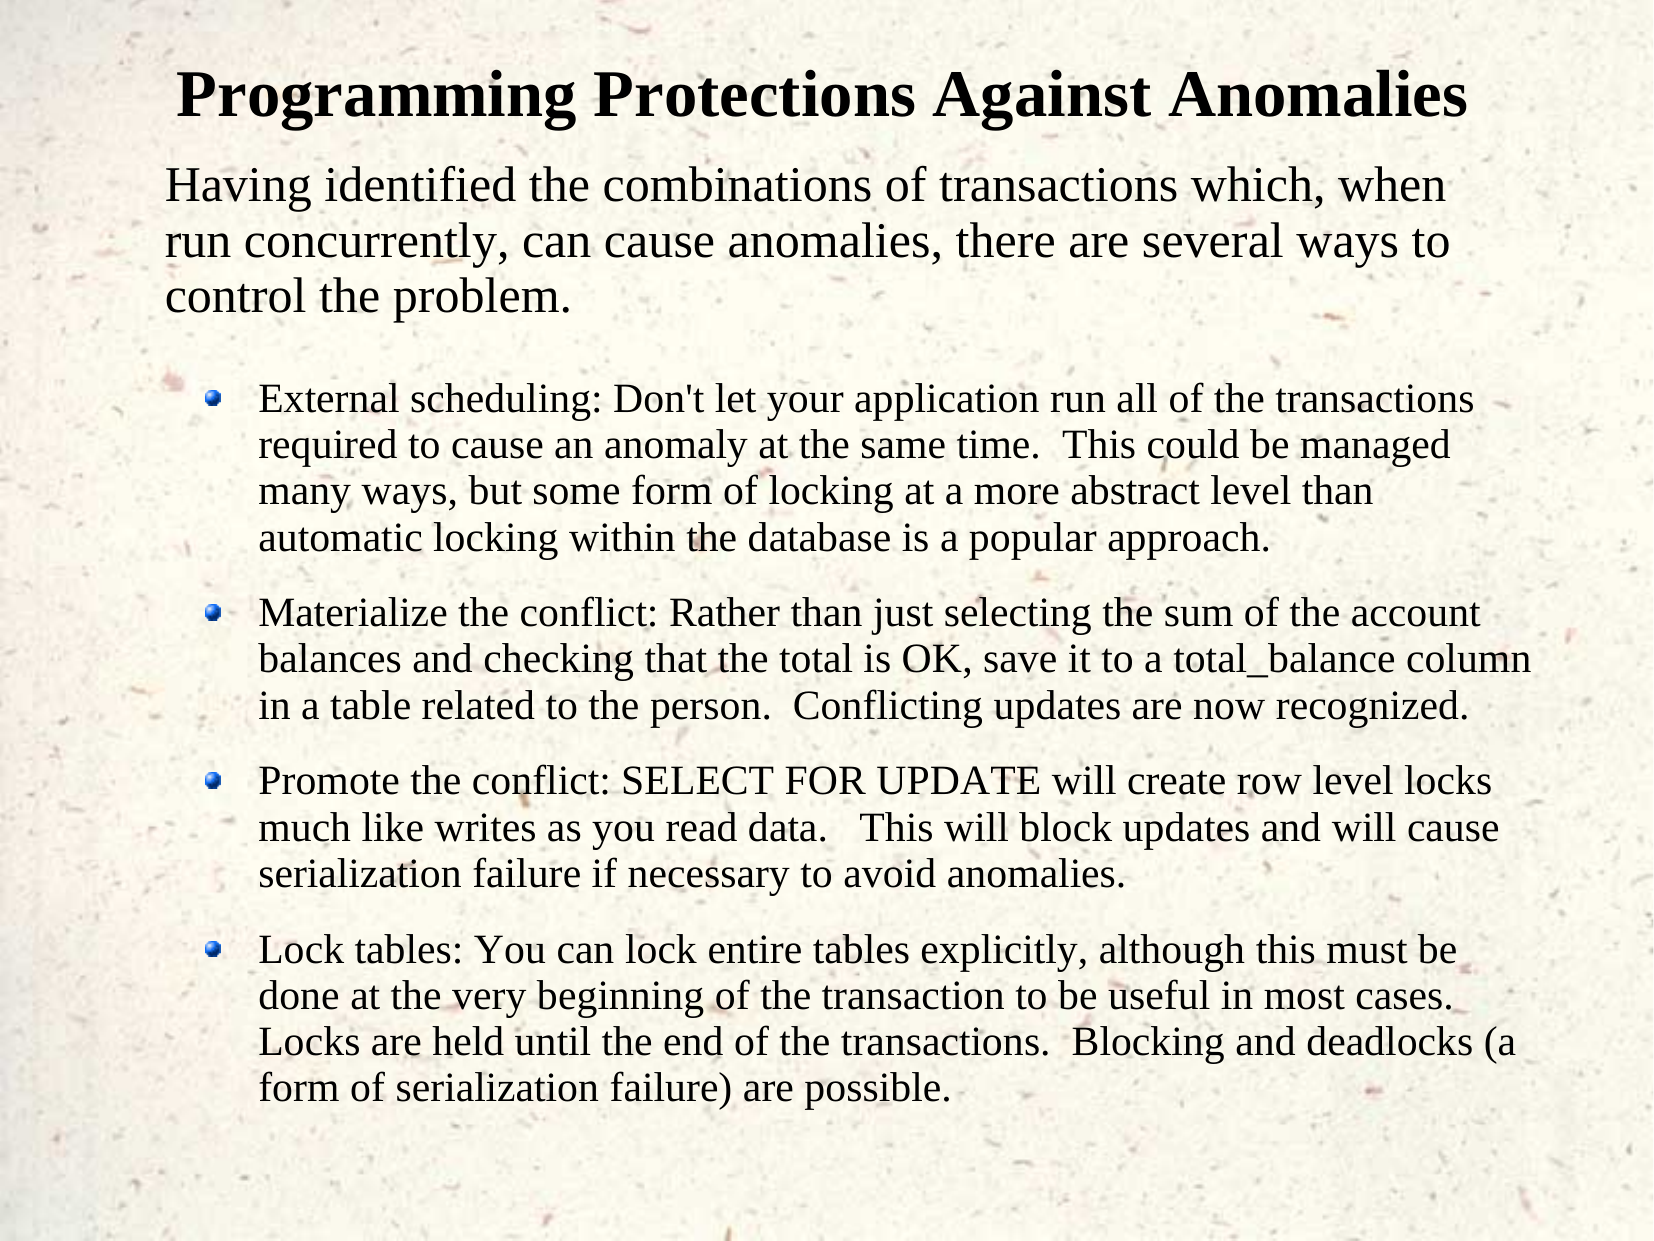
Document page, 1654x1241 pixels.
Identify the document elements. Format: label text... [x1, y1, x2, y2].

title Programming Protections Against Anomalies [112, 37, 1535, 151]
text_box Having identified the combinations of transactions which, when run concurrently, can cause anomalies, there are several ways to control the problem. [150, 150, 1538, 347]
picture [0, 0, 1654, 1241]
list External scheduling: Don't let your application run all of the transactions required to cause an anomaly at the same time. This could be managed many ways, but some form of locking at a more abstract level than automatic locking within the database is a popular approach. Materialize the conflict: Rather than just selecting the sum of the account balances and checking that the total is OK, save it to a total_balance column in a table related to the person. Conflicting updates are now recognized. Promote the conflict: SELECT FOR UPDATE will create row level locks much like writes as you read data. This will block updates and will cause serialization failure if necessary to avoid anomalies. Lock tables: You can lock entire tables explicitly, although this must be done at the very beginning of the transaction to be useful in most cases. Locks are held until the end of the transactions. Blocking and deadlocks (a form of serialization failure) are possible. [187, 375, 1536, 1201]
